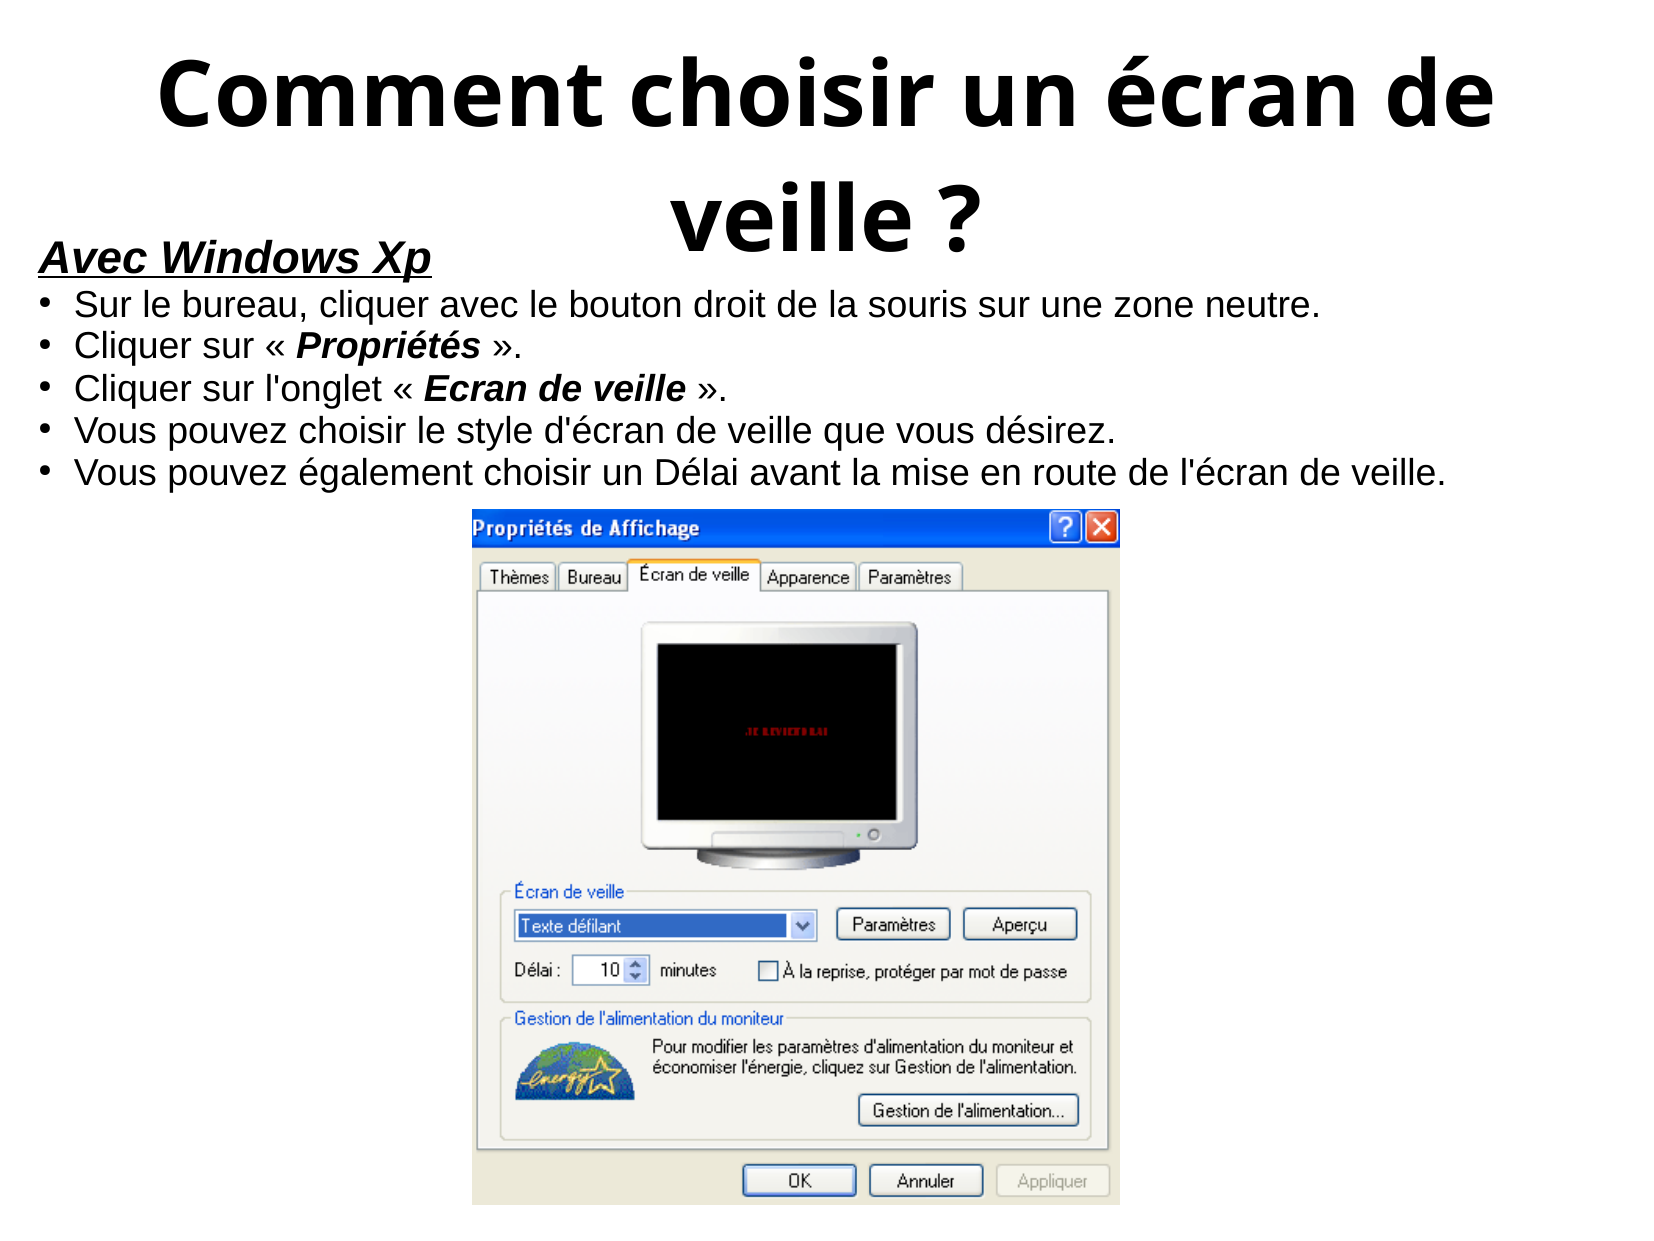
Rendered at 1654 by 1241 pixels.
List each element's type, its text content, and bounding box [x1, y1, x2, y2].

title Comment choisir un écran de veille ? [82, 49, 1571, 224]
picture [472, 509, 1120, 1205]
text_box Avec Windows Xp Sur le bureau, cliquer avec le bouton droit de la souris sur une zone neutre. Cliquer sur « Propriétés ». Cliquer sur l'onglet « Ecran de veille ». Vous pouvez choisir le style d'écran de veille que vous désirez. Vous pouvez également choisir un Délai avant la mise en route de l'écran de veille. [23, 224, 1619, 588]
